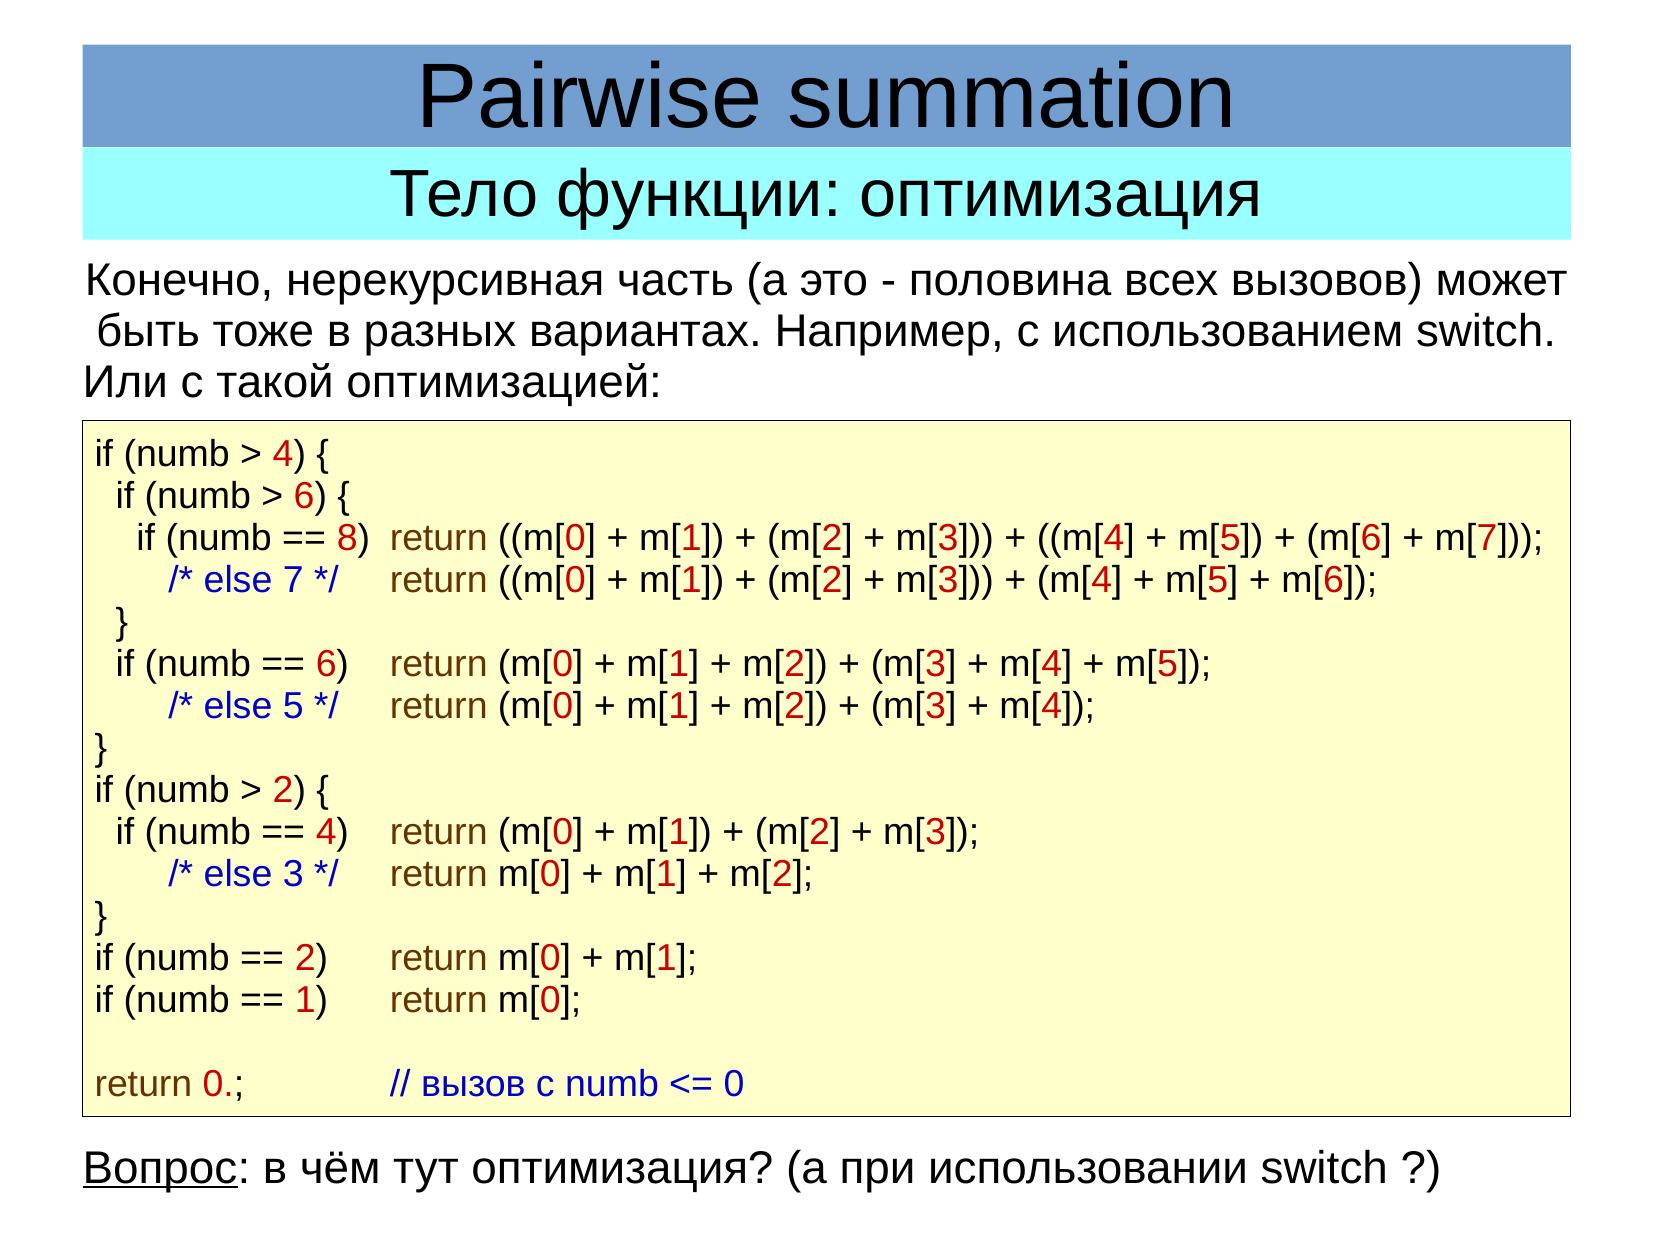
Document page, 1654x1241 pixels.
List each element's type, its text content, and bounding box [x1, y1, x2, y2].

text_box if (numb > 4) { if (numb > 6) { if (numb == 8) return ((m[0] + m[1]) + (m[2] + m[3])) + ((m[4] + m[5]) + (m[6] + m[7])); /* else 7 */ return ((m[0] + m[1]) + (m[2] + m[3])) + (m[4] + m[5] + m[6]); } if (numb == 6) return (m[0] + m[1] + m[2]) + (m[3] + m[4] + m[5]); /* else 5 */ return (m[0] + m[1] + m[2]) + (m[3] + m[4]); } if (numb > 2) { if (numb == 4) return (m[0] + m[1]) + (m[2] + m[3]); /* else 3 */ return m[0] + m[1] + m[2]; } if (numb == 2) return m[0] + m[1]; if (numb == 1) return m[0]; return 0.; // вызов с numb <= 0 [82, 420, 1571, 1117]
text_box Конечно, нерекурсивная часть (а это - половина всех вызовов) может быть тоже в разных вариантах. Например, с использованием switch. Или с такой оптимизацией: [82, 253, 1571, 408]
title Тело функции: оптимизация [82, 147, 1571, 240]
title Pairwise summation [82, 44, 1571, 147]
subtitle Вопрос: в чём тут оптимизация? (а при использовании switch ?) [82, 1141, 1571, 1193]
